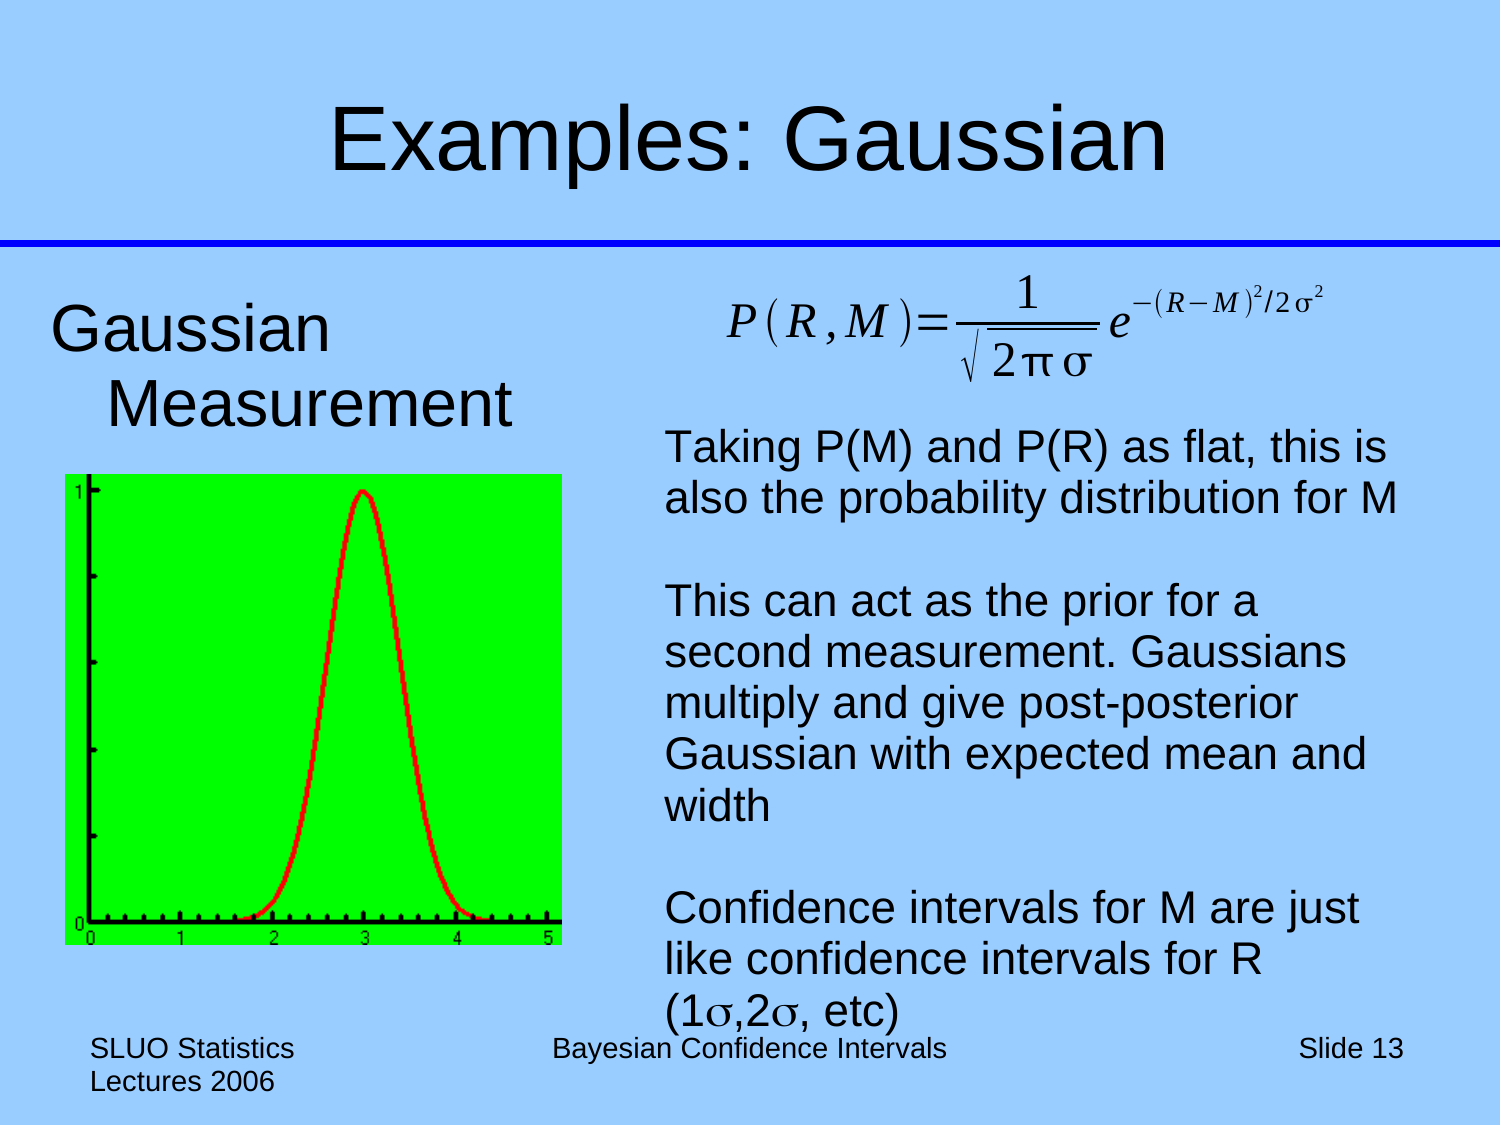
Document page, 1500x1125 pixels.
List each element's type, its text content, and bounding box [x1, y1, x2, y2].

title Examples: Gaussian [75, 45, 1426, 233]
text_box Taking P(M) and P(R) as flat, this is also the probability distribution for M This can act as the prior for a second measurement. Gaussians multiply and give post-posterior Gaussian with expected mean and width Confidence intervals for M are just like confidence intervals for R (1,2, etc) [649, 413, 1418, 1093]
chart [717, 263, 1330, 393]
picture [65, 474, 562, 945]
list Gaussian Measurement [49, 290, 709, 1034]
